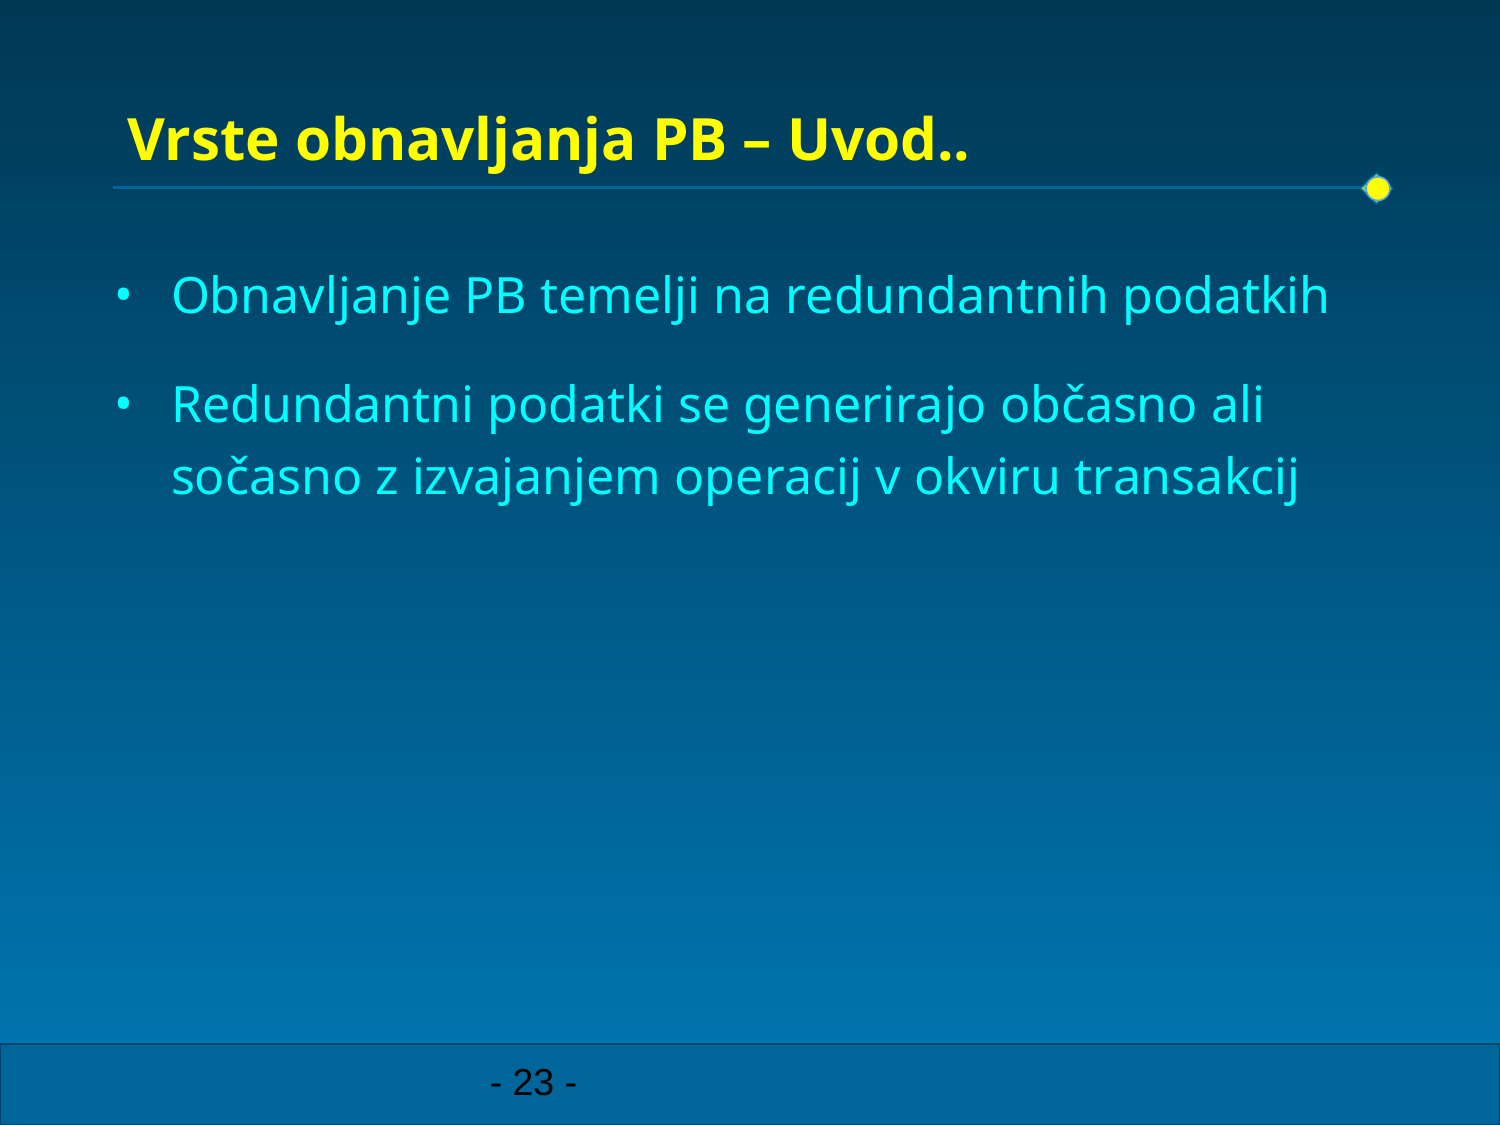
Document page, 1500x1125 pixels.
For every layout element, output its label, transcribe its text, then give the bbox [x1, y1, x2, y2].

title Vrste obnavljanja PB – Uvod.. [112, 94, 1388, 181]
list Obnavljanje PB temelji na redundantnih podatkih Redundantni podatki se generirajo občasno ali sočasno z izvajanjem operacij v okviru transakcij [99, 243, 1401, 1035]
